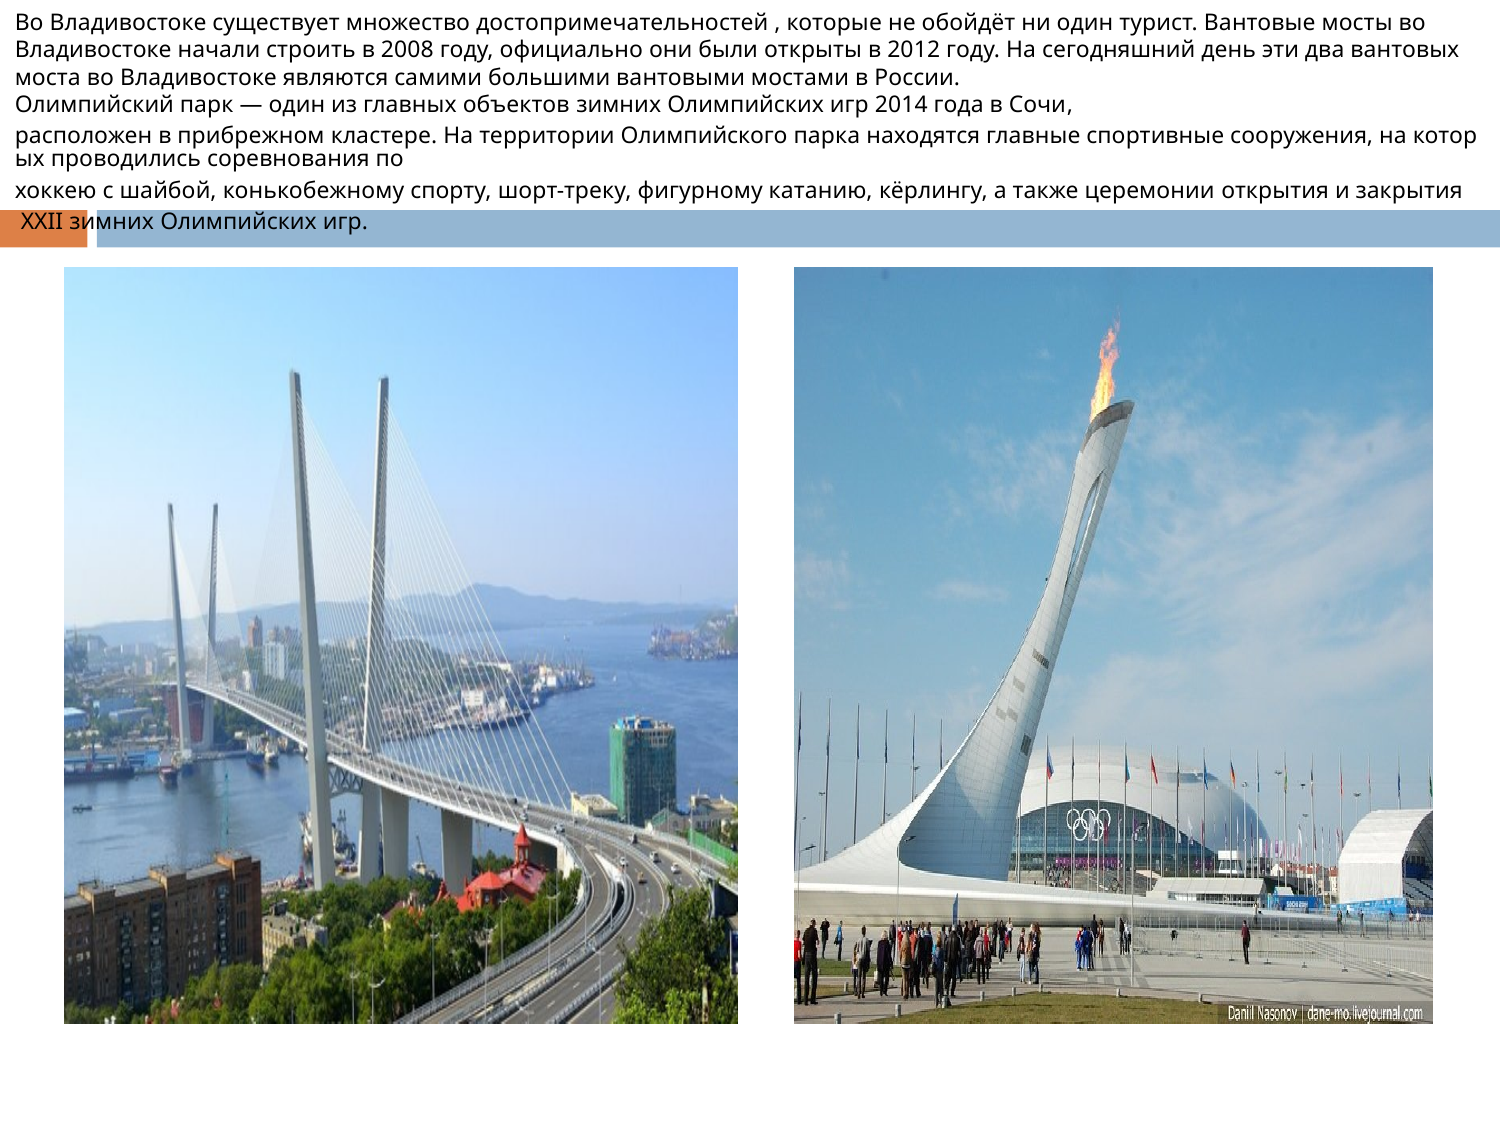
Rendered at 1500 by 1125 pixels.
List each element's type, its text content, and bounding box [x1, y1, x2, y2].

picture [794, 267, 1433, 1024]
picture [64, 267, 738, 1024]
title Во Владивостоке существует множество достопримечательностей , которые не обойдёт ни один турист. Вантовые мосты во Владивостоке начали строить в 2008 году, официально они были открыты в 2012 году. На сегодняшний день эти два вантовых моста во Владивостоке являются самими большими вантовыми мостами в России. Олимпийский парк — один из главных объектов зимних Олимпийских игр 2014 года в Сочи, расположен в прибрежном кластере. На территории Олимпийского парка находятся главные спортивные сооружения, на которых проводились соревнования по хоккею с шайбой, конькобежному спорту, шорт-треку, фигурному катанию, кёрлингу, а также церемонии открытия и закрытия XXII зимних Олимпийских игр. [0, 0, 1500, 209]
